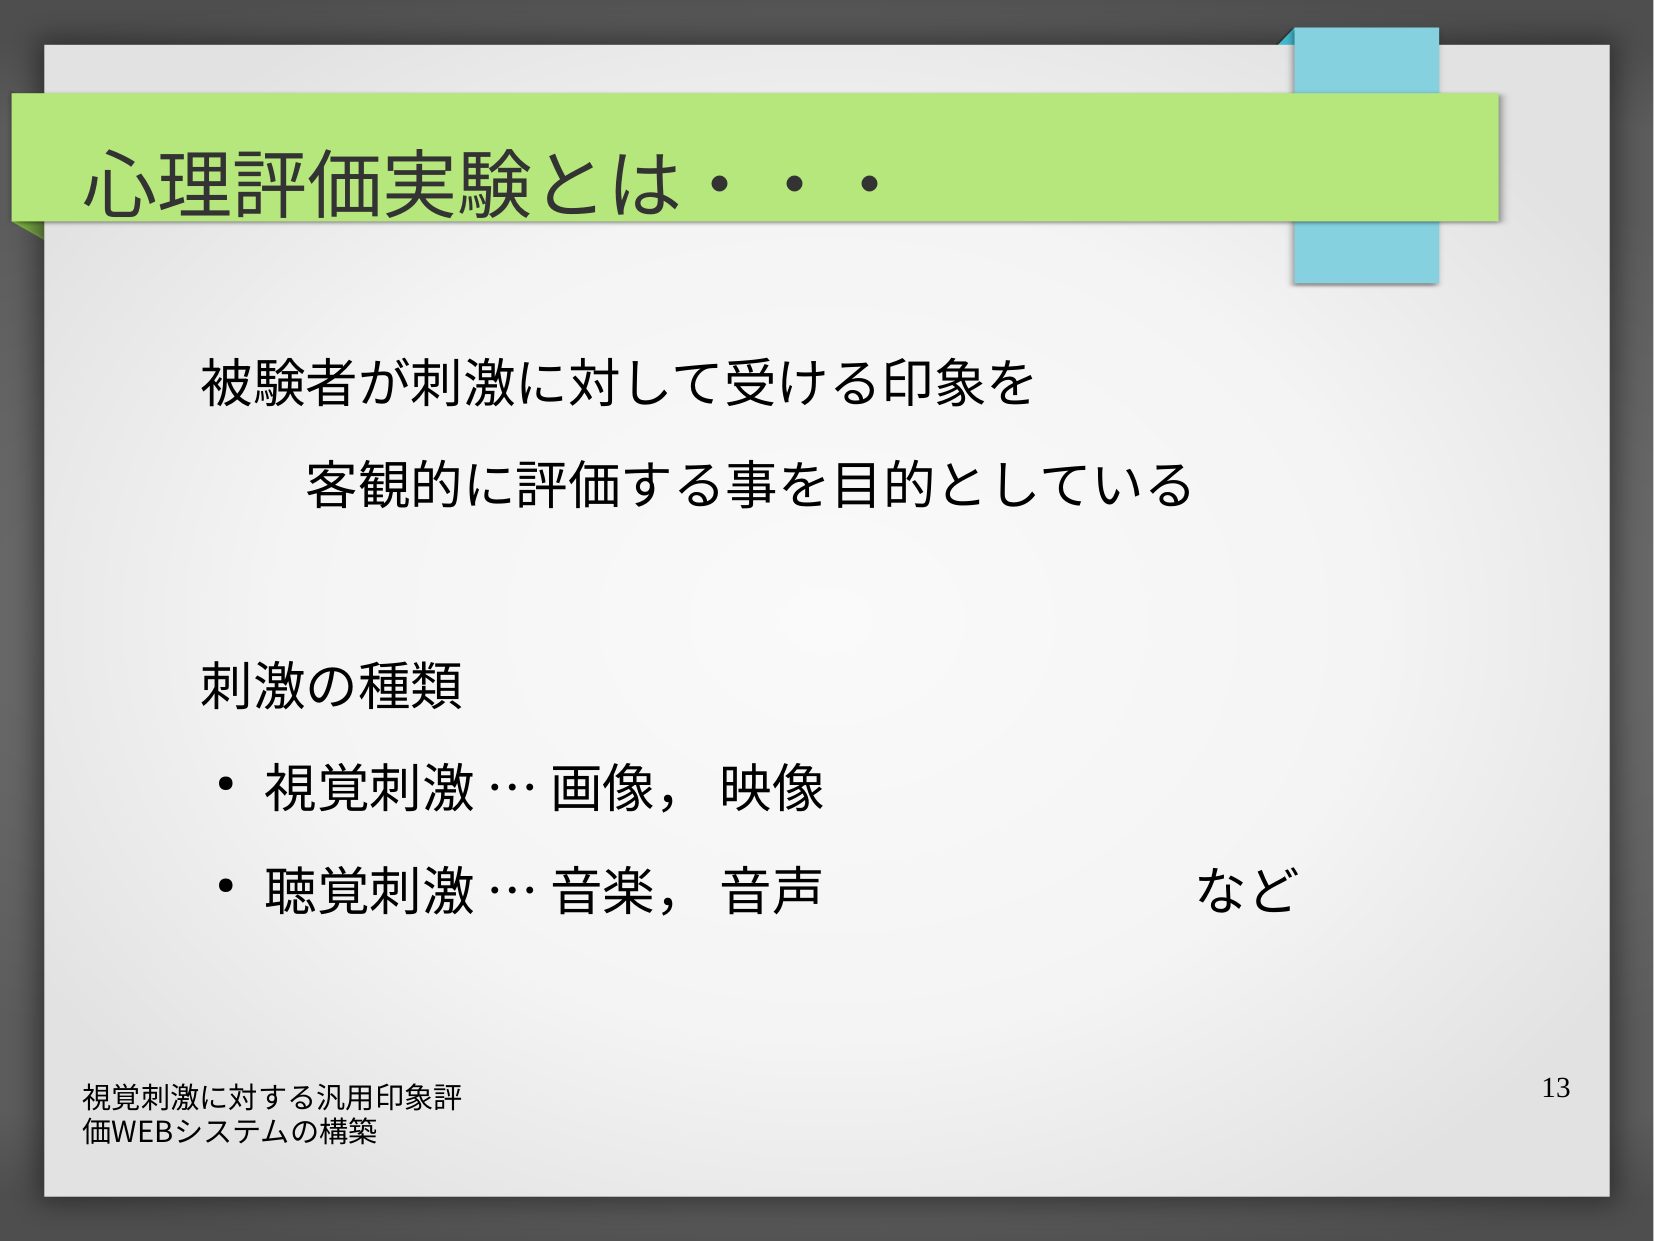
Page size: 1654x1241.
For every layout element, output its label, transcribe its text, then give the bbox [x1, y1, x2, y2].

picture [0, 0, 1654, 1241]
list 被験者が刺激に対して受ける印象を 客観的に評価する事を目的としている 刺激の種類 視覚刺激 … 画像， 映像 聴覚刺激 … 音楽， 音声 など [200, 341, 1453, 928]
title 心理評価実験とは・・・ [82, 49, 1571, 257]
